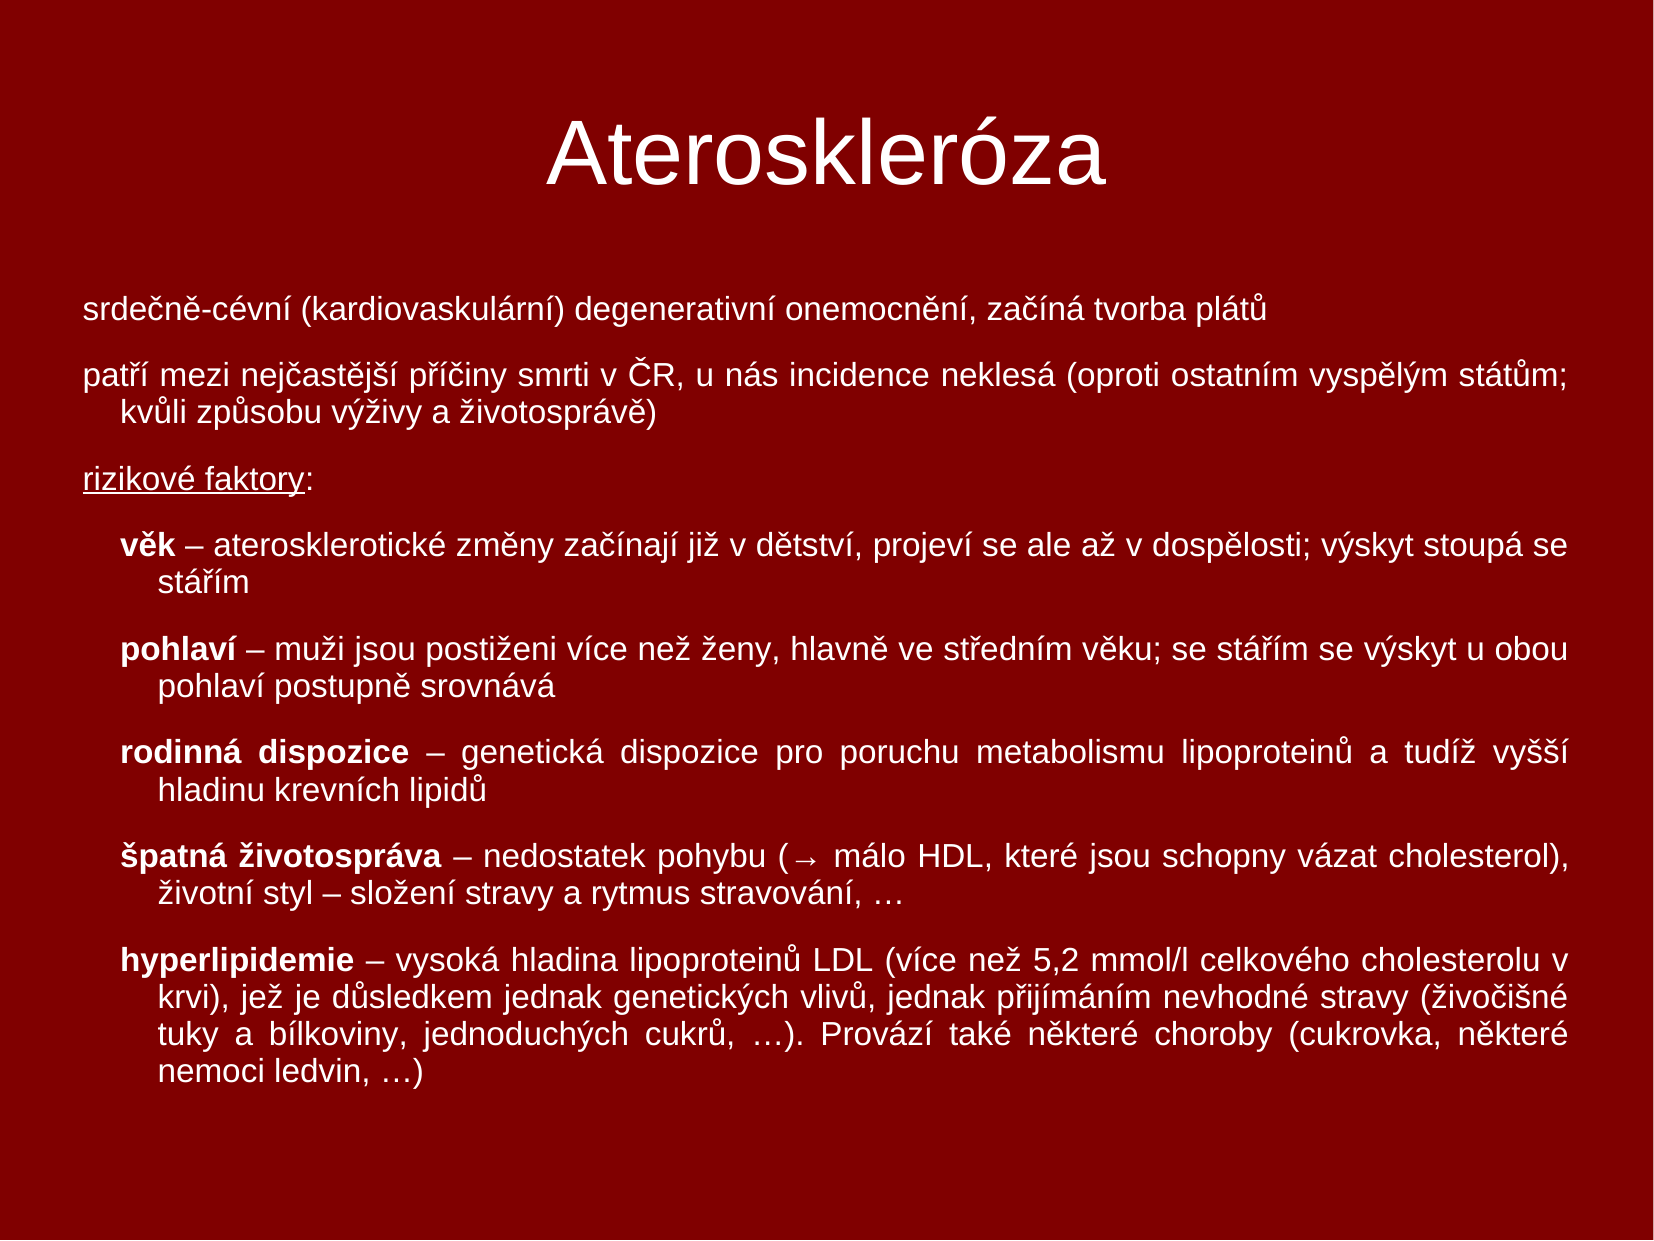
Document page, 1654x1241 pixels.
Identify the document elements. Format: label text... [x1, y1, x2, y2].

title Ateroskleróza [82, 56, 1571, 250]
list srdečně-cévní (kardiovaskulární) degenerativní onemocnění, začíná tvorba plátů patří mezi nejčastější příčiny smrti v ČR, u nás incidence neklesá (oproti ostatním vyspělým státům; kvůli způsobu výživy a životosprávě) rizikové faktory: věk – aterosklerotické změny začínají již v dětství, projeví se ale až v dospělosti; výskyt stoupá se stářím pohlaví – muži jsou postiženi více než ženy, hlavně ve středním věku; se stářím se výskyt u obou pohlaví postupně srovnává rodinná dispozice – genetická dispozice pro poruchu metabolismu lipoproteinů a tudíž vyšší hladinu krevních lipidů špatná životospráva – nedostatek pohybu (→ málo HDL, které jsou schopny vázat cholesterol), životní styl – složení stravy a rytmus stravování, … hyperlipidemie – vysoká hladina lipoproteinů LDL (více než 5,2 mmol/l celkového cholesterolu v krvi), jež je důsledkem jednak genetických vlivů, jednak přijímáním nevhodné stravy (živočišné tuky a bílkoviny, jednoduchých cukrů, …). Provází také některé choroby (cukrovka, některé nemoci ledvin, …) [82, 290, 1571, 1167]
